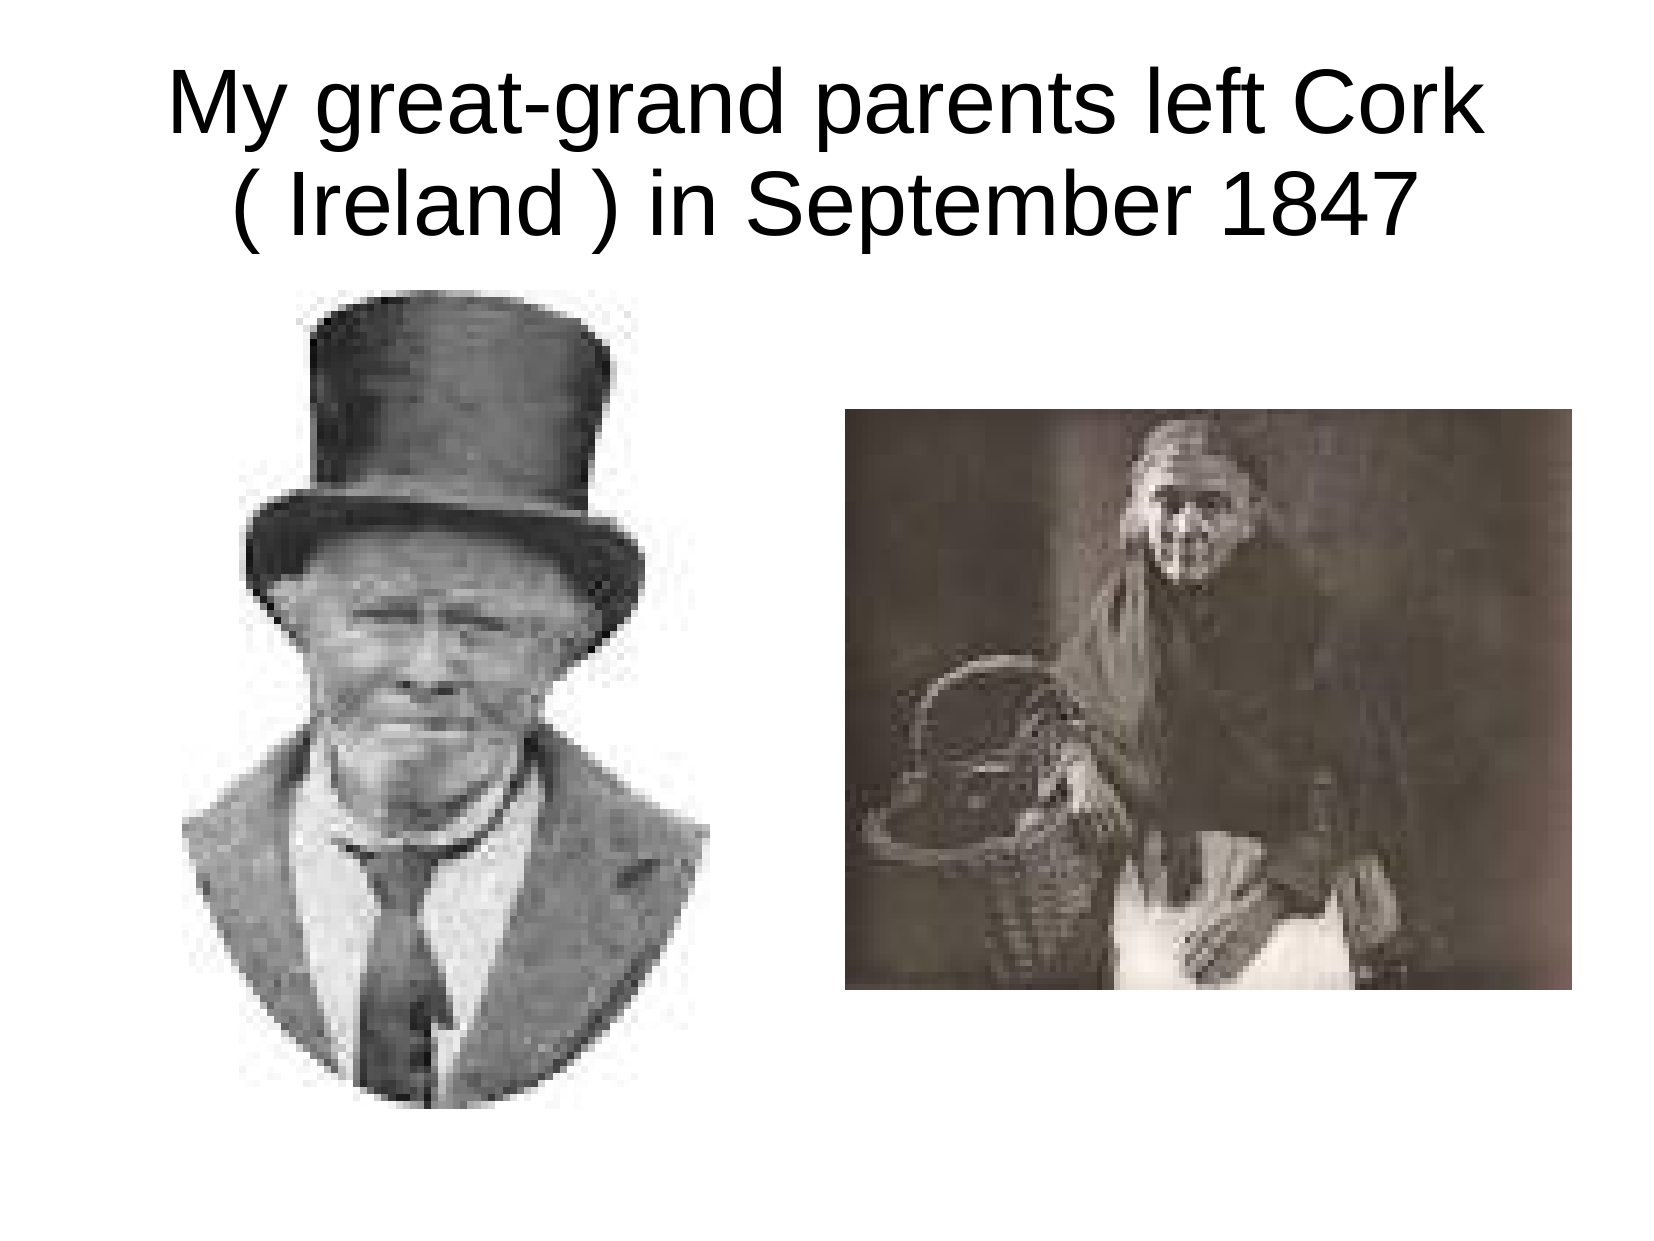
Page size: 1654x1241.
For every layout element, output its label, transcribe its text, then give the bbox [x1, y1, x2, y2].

picture [182, 290, 710, 1109]
picture [845, 409, 1572, 990]
title My great-grand parents left Cork ( Ireland ) in September 1847 [82, 49, 1571, 257]
